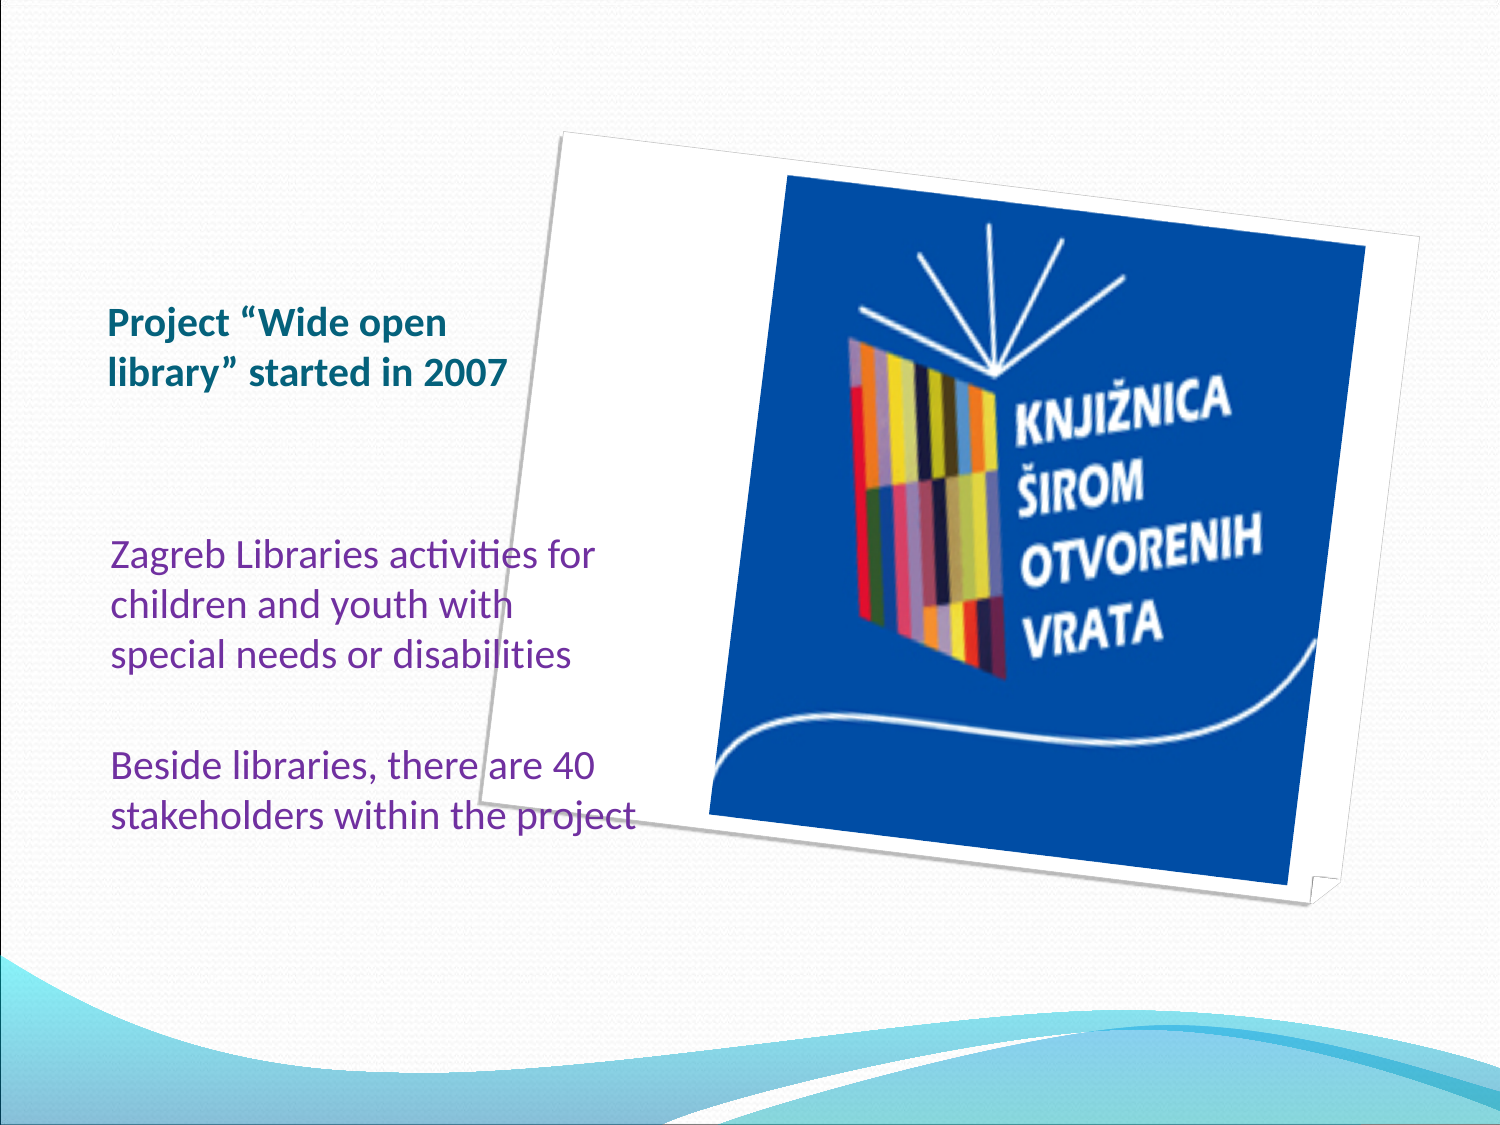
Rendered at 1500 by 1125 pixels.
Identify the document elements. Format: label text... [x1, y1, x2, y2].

title Project “Wide open library” started in 2007 [99, 192, 575, 453]
text_box [708, 174, 1366, 886]
list Zagreb Libraries activities for children and youth with special needs or disabilities Beside libraries, there are 40 stakeholders within the project [99, 464, 645, 915]
picture [0, 0, 1500, 1125]
